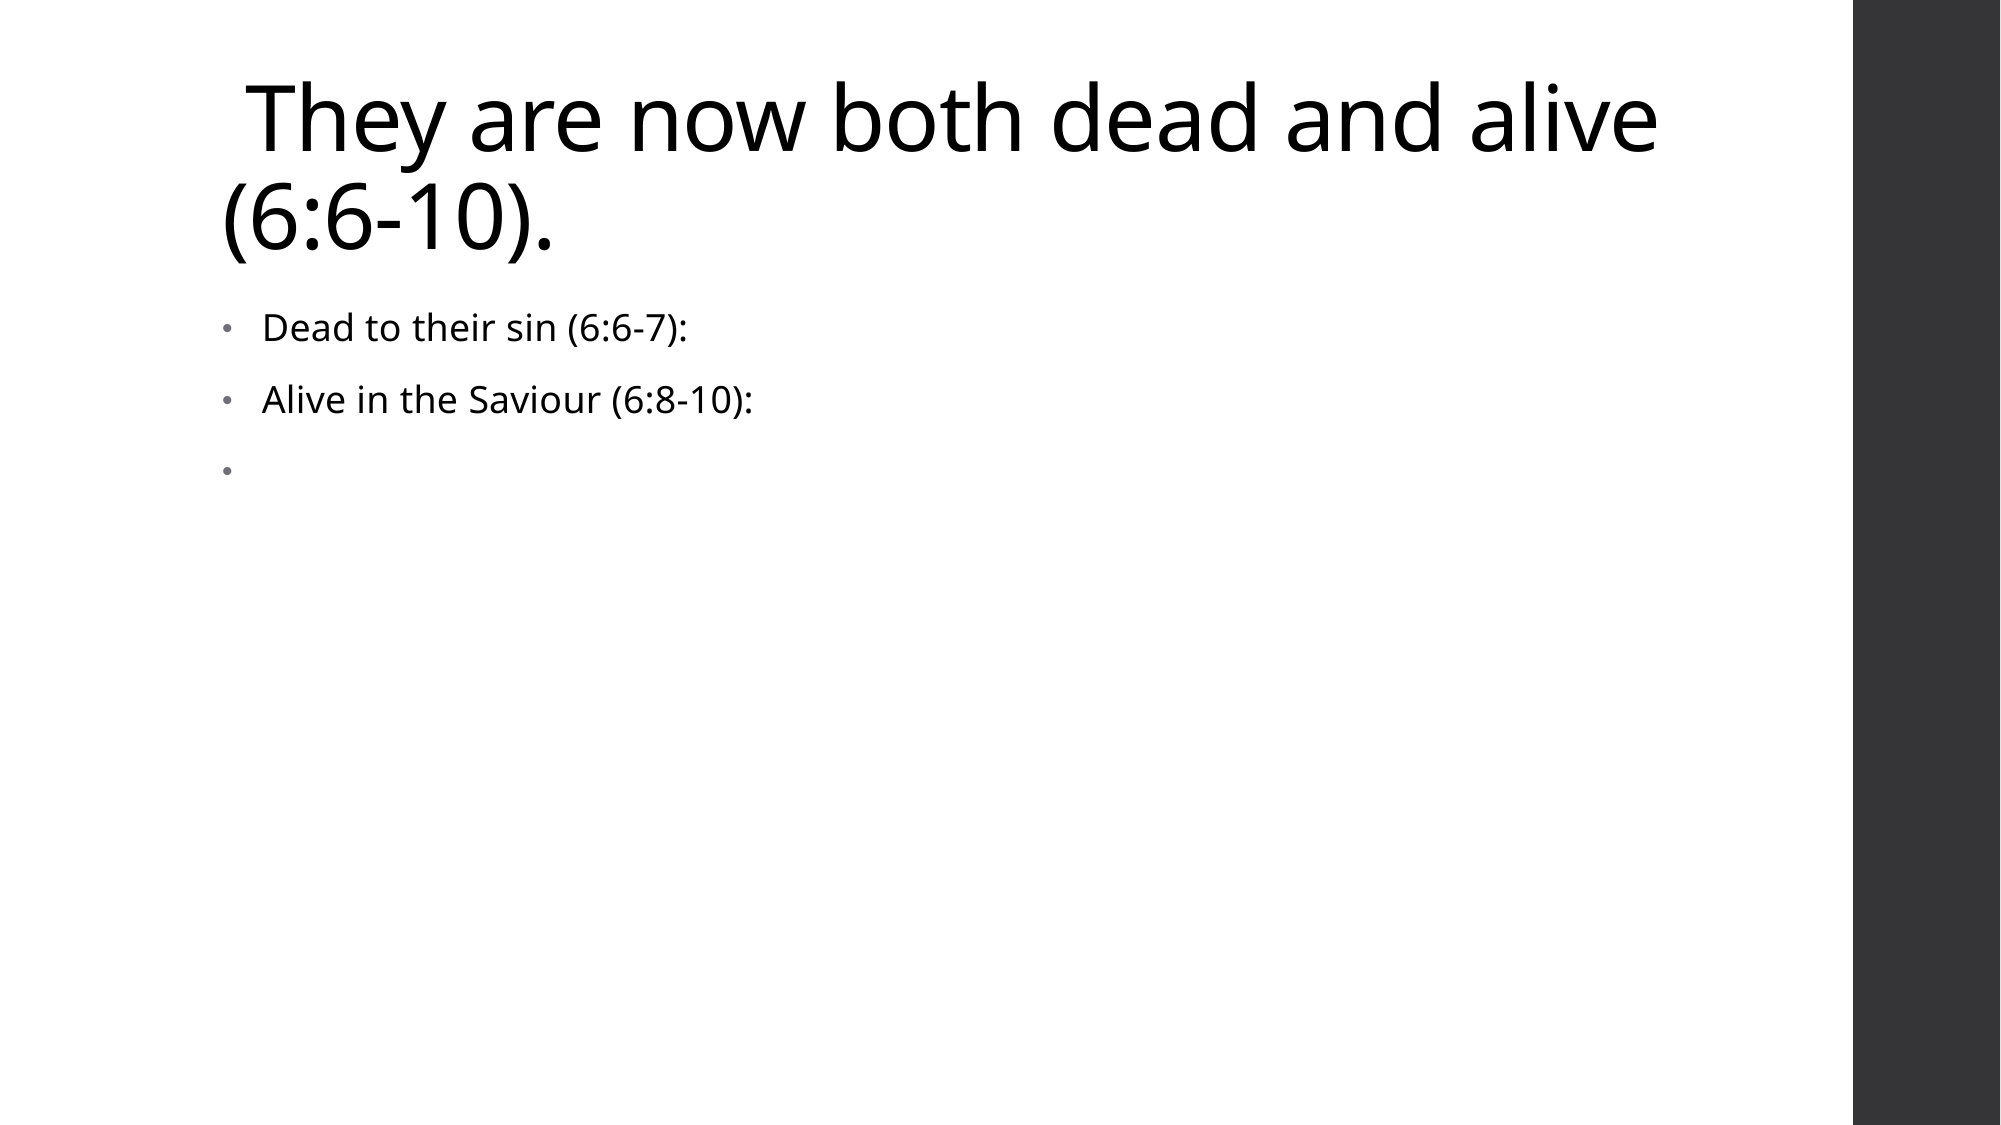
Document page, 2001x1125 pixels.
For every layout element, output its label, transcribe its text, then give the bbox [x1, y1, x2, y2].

title They are now both dead and alive (6:6-10). [206, 60, 1797, 278]
list Dead to their sin (6:6-7): Alive in the Saviour (6:8-10): [206, 299, 1617, 1014]
